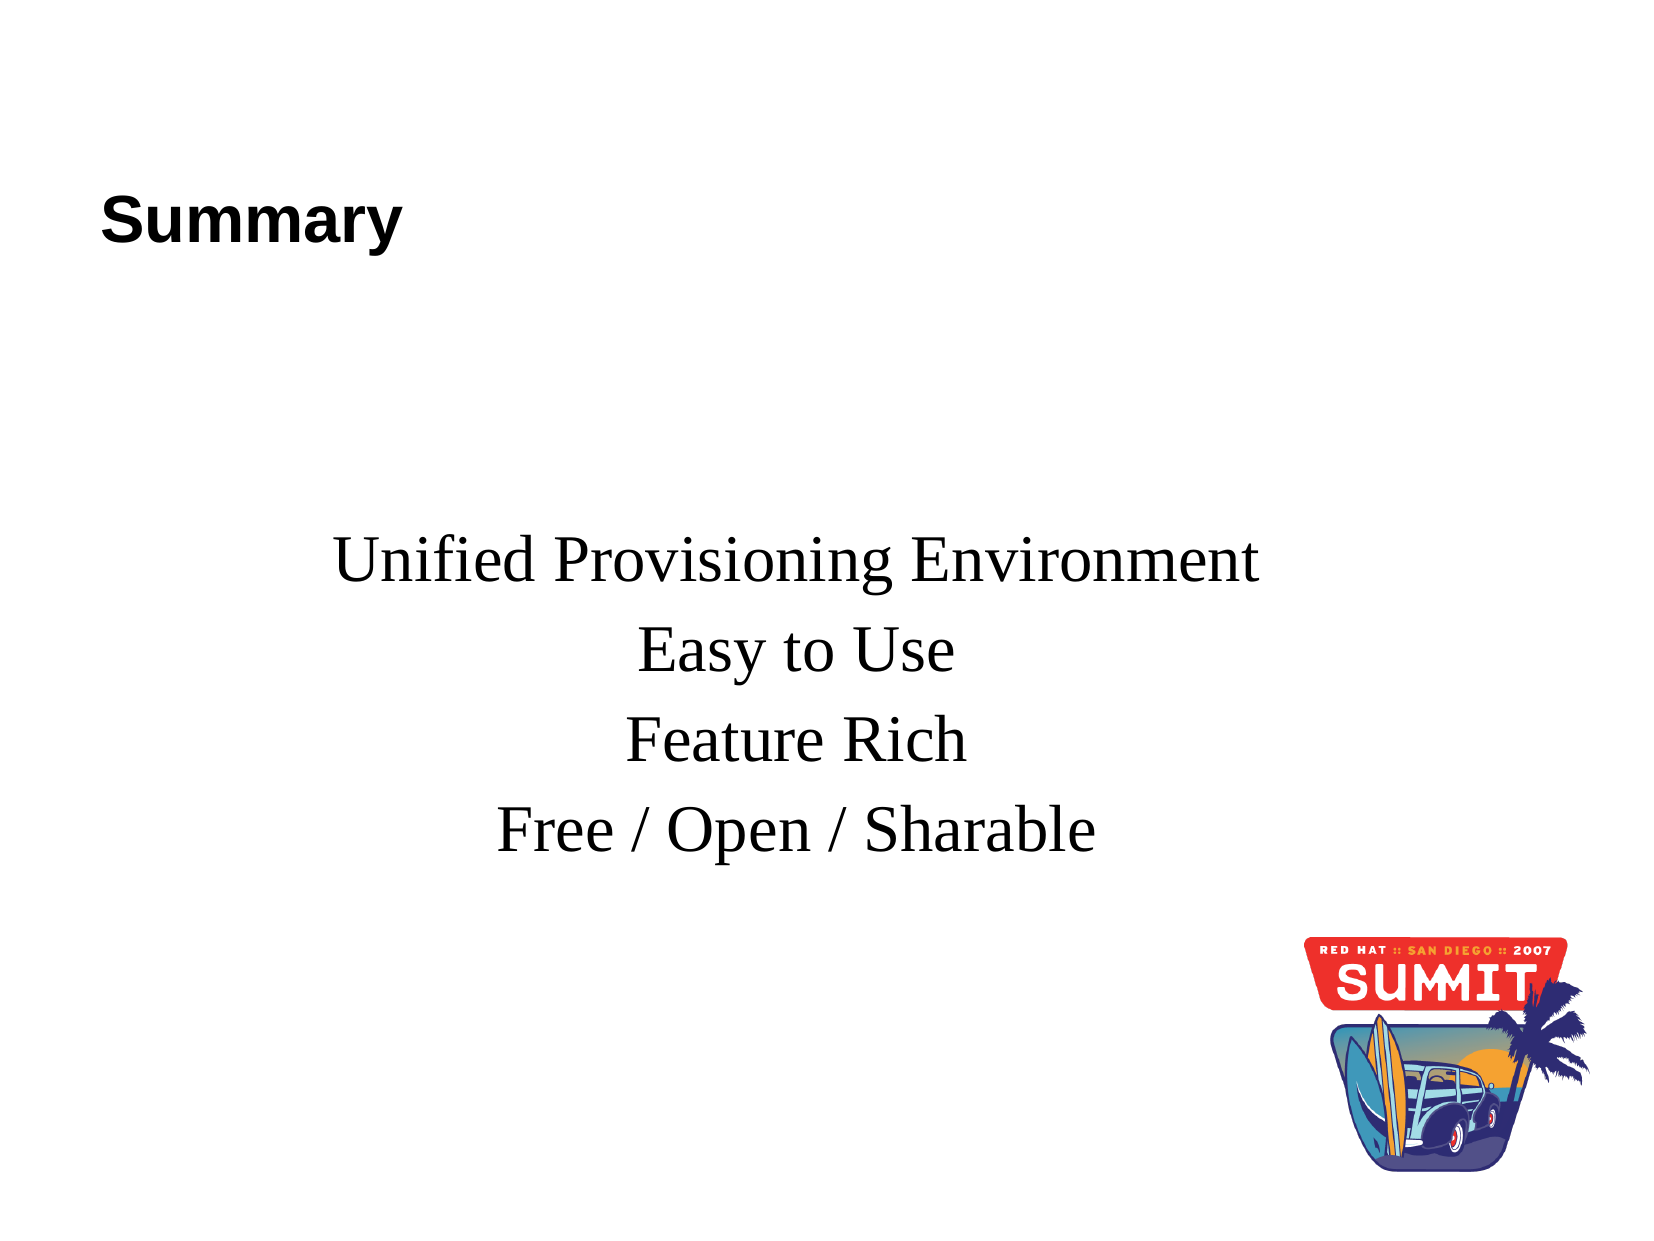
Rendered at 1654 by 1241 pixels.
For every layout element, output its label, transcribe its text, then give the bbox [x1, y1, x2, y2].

subtitle Unified Provisioning Environment Easy to Use Feature Rich Free / Open / Sharable [94, 304, 1500, 1174]
title Summary [100, 164, 1506, 275]
picture [1500, 937, 1590, 1172]
